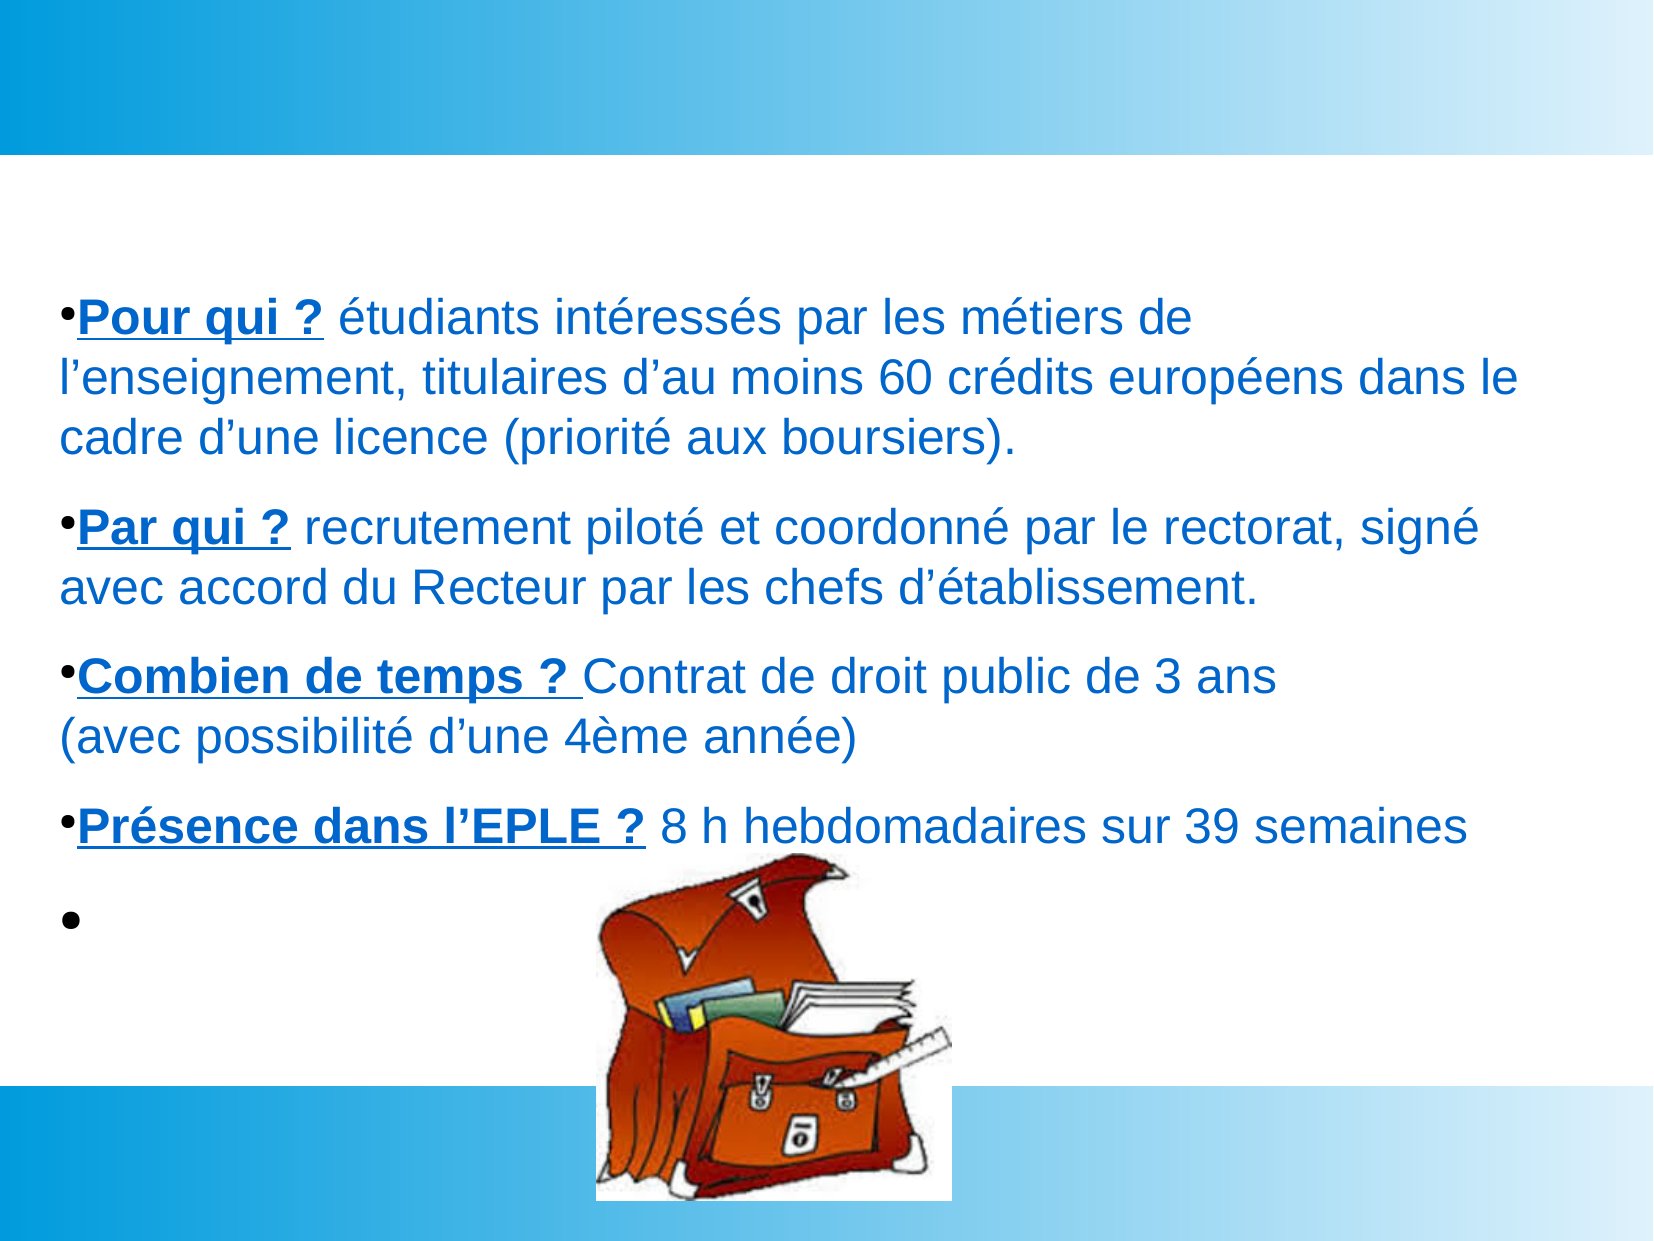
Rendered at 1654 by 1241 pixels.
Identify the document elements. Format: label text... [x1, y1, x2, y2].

list Pour qui ? étudiants intéressés par les métiers de l’enseignement, titulaires d’au moins 60 crédits européens dans le cadre d’une licence (priorité aux boursiers). Par qui ? recrutement piloté et coordonné par le rectorat, signé avec accord du Recteur par les chefs d’établissement. Combien de temps ? Contrat de droit public de 3 ans (avec possibilité d’une 4ème année) Présence dans l’EPLE ? 8 h hebdomadaires sur 39 semaines [59, 284, 1548, 1004]
picture [596, 853, 952, 1201]
